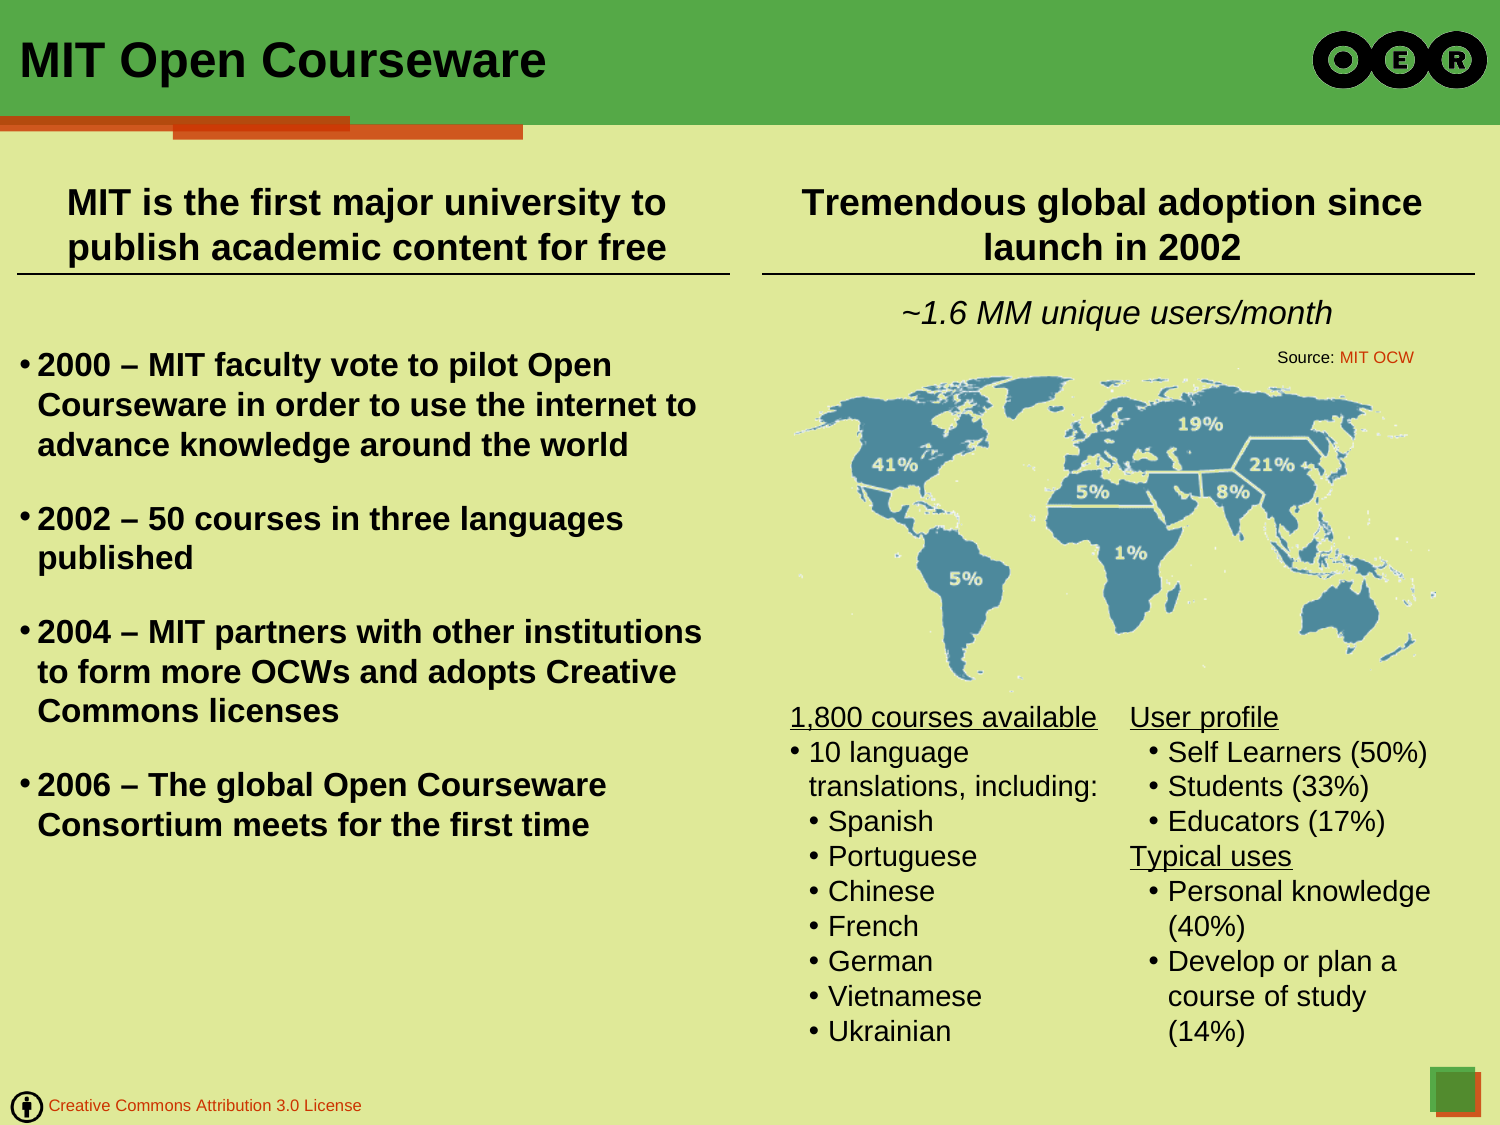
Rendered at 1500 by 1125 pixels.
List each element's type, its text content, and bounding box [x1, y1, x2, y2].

text_box Tremendous global adoption since launch in 2002 [749, 170, 1476, 276]
picture [793, 368, 1436, 715]
text_box User profile Self Learners (50%) Students (33%) Educators (17%) Typical uses Personal knowledge (40%) Develop or plan a course of study (14%) [1129, 697, 1450, 1002]
text_box Source: MIT OCW [1262, 338, 1430, 375]
text_box MIT Open Courseware [4, 27, 1293, 97]
text_box 1,800 courses available 10 language translations, including: Spanish Portuguese Chinese French German Vietnamese Ukrainian [789, 697, 1111, 1002]
text_box ~1.6 MM unique users/month [798, 291, 1437, 330]
text_box MIT is the first major university to publish academic content for free [4, 170, 730, 276]
picture [7, 1088, 46, 1125]
text_box 2000 – MIT faculty vote to pilot Open Courseware in order to use the internet to advance knowledge around the world 2002 – 50 courses in three languages published 2004 – MIT partners with other institutions to form more OCWs and adopts Creative Commons licenses 2006 – The global Open Courseware Consortium meets for the first time [4, 335, 730, 851]
picture [1306, 31, 1494, 94]
